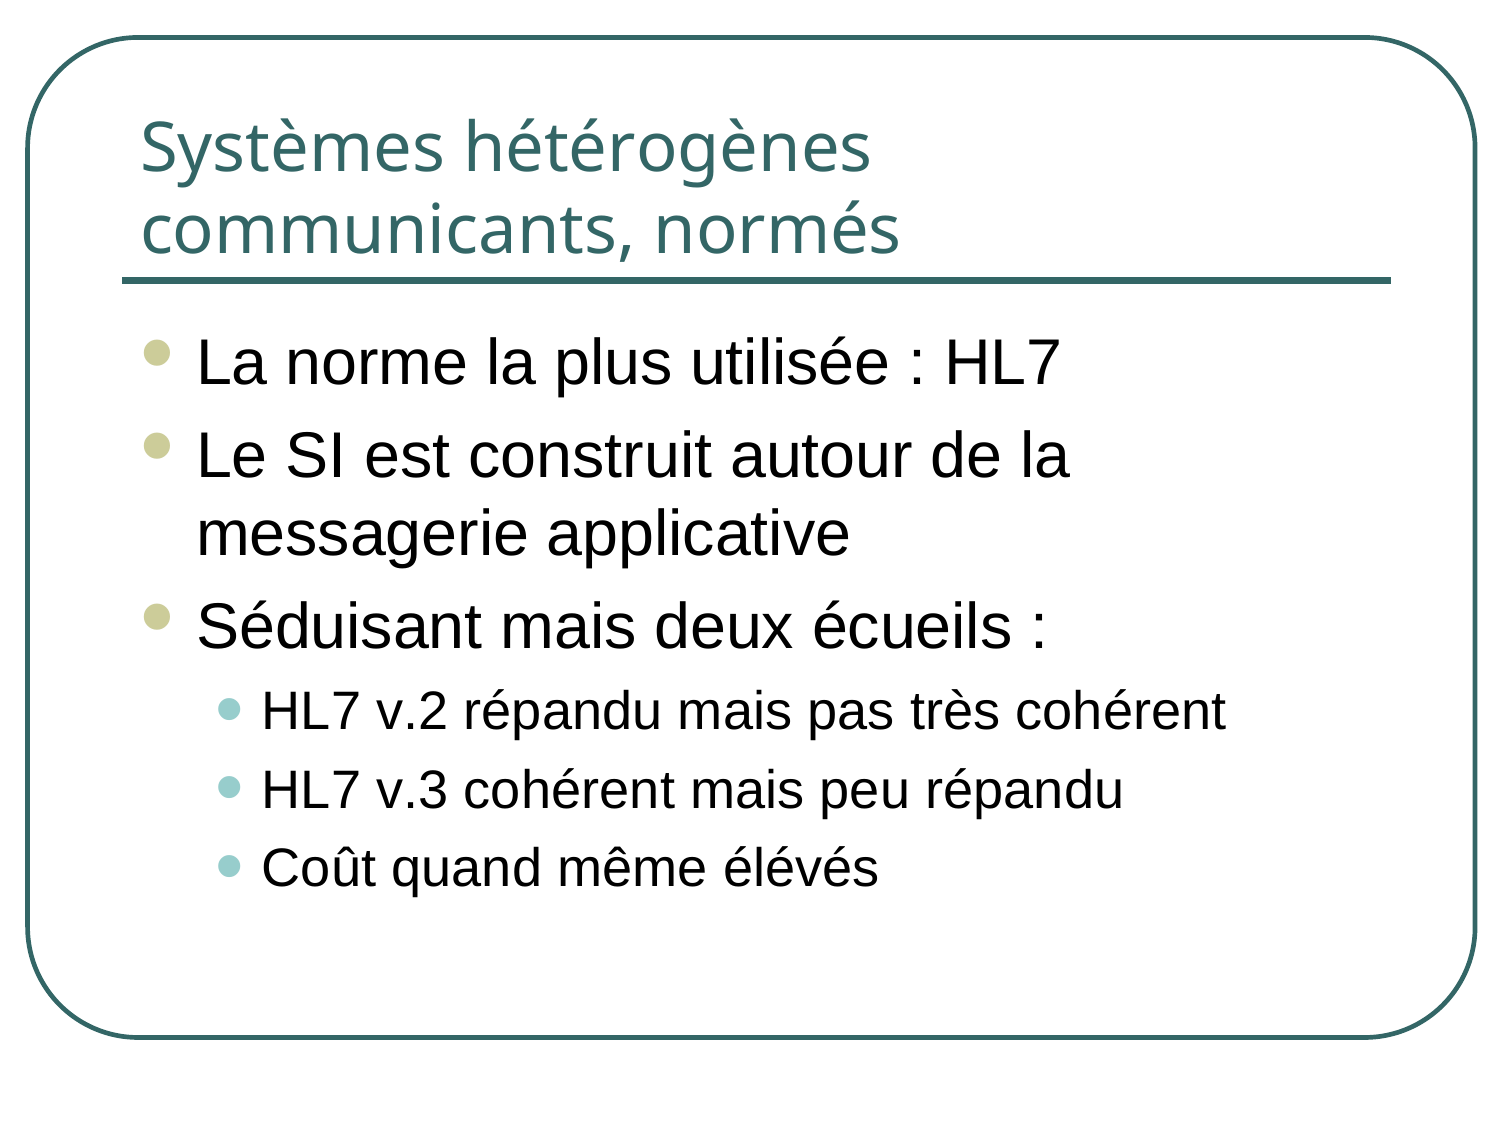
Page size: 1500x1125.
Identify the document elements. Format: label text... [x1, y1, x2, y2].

list La norme la plus utilisée : HL7 Le SI est construit autour de la messagerie applicative Séduisant mais deux écueils : HL7 v.2 répandu mais pas très cohérent HL7 v.3 cohérent mais peu répandu Coût quand même élévés [125, 312, 1388, 976]
title Systèmes hétérogènes communicants, normés [125, 87, 1388, 275]
